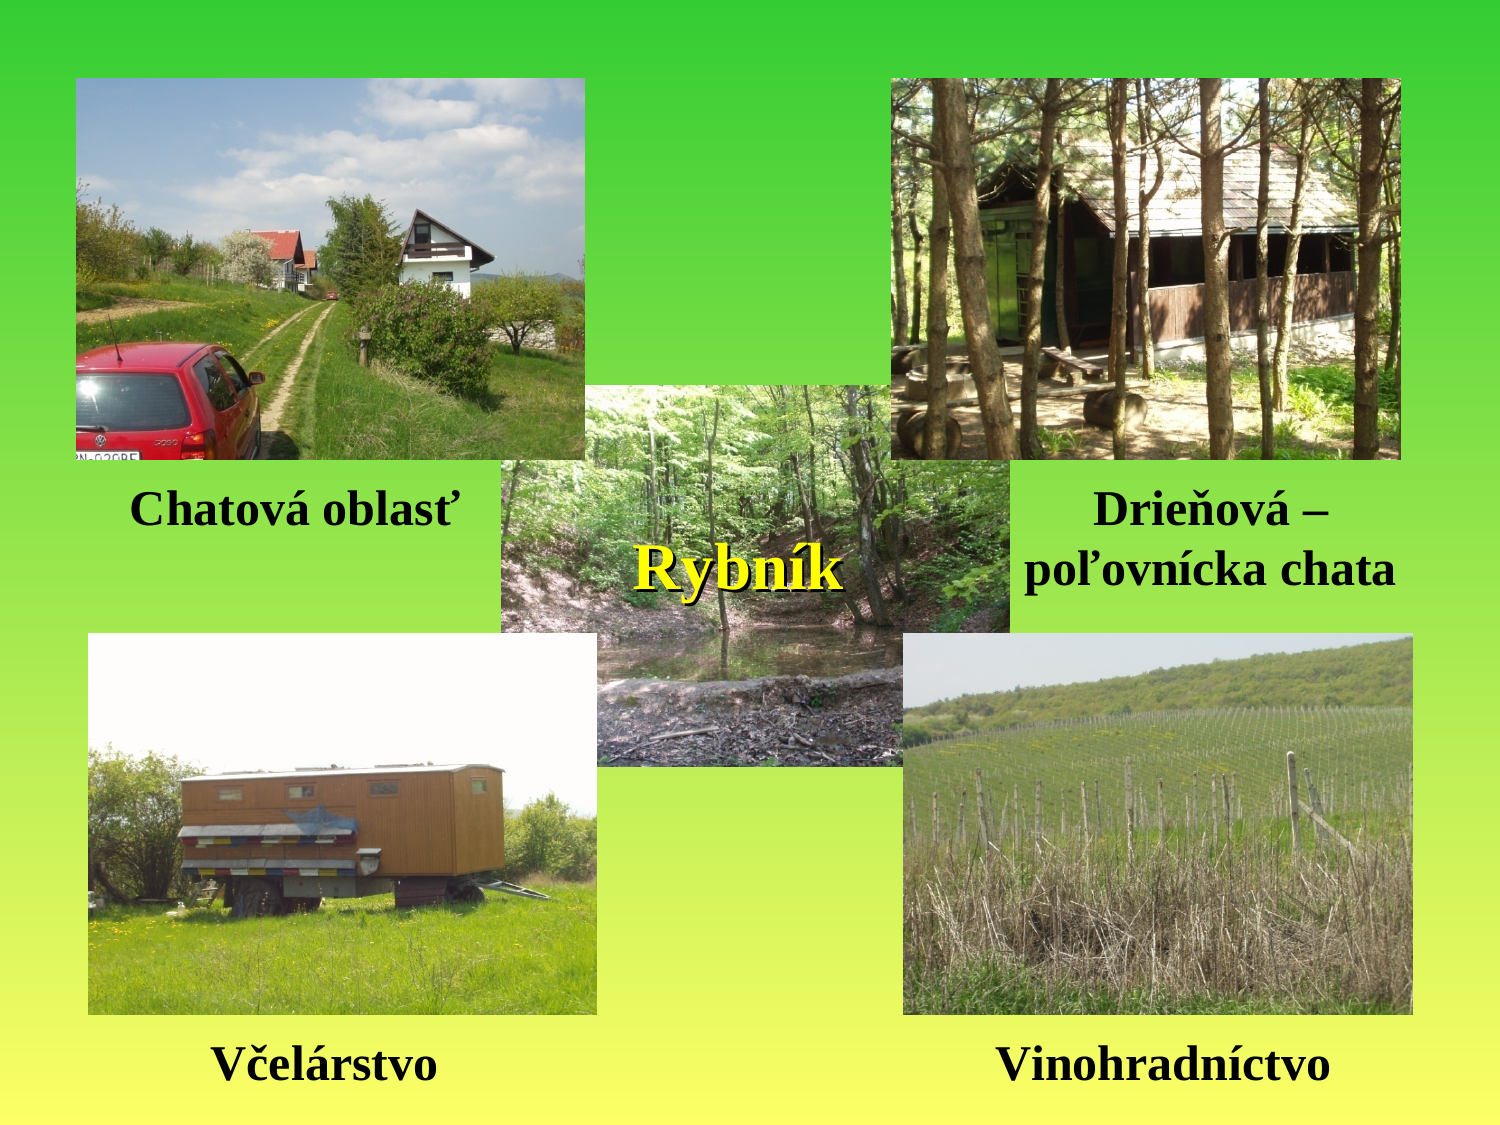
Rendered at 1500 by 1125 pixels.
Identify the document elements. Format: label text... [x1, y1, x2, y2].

picture [76, 78, 1413, 1015]
text_box Drieňová – poľovnícka chata [998, 467, 1424, 604]
text_box Včelárstvo [100, 1023, 550, 1099]
text_box Vinohradníctvo [927, 1023, 1400, 1099]
text_box Chatová oblasť [100, 467, 491, 544]
text_box Rybník [608, 515, 869, 611]
